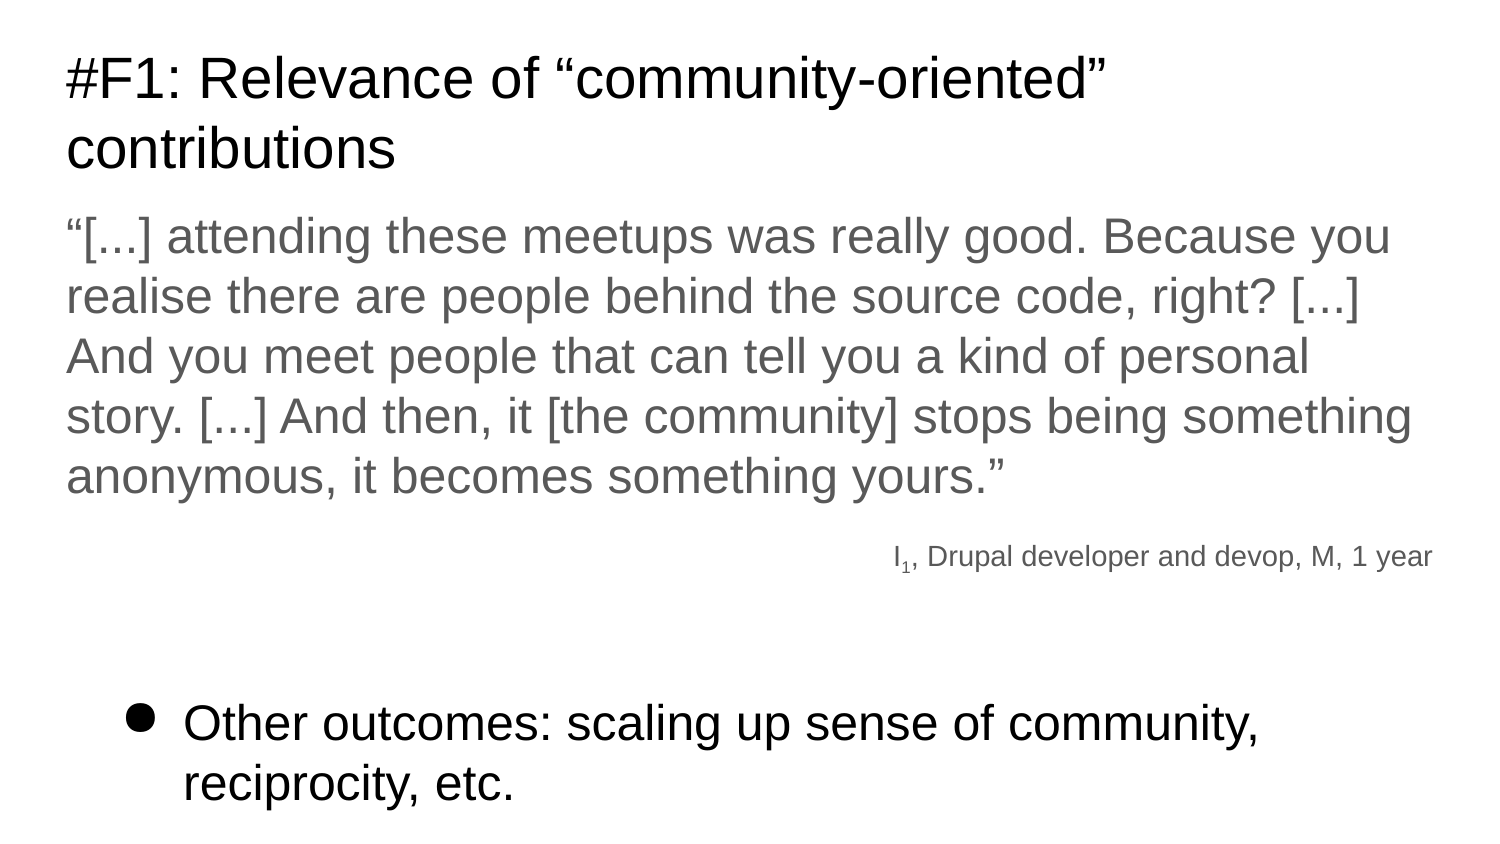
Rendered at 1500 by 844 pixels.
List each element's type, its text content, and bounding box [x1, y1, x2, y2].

list “[...] attending these meetups was really good. Because you realise there are people behind the source code, right? [...] And you meet people that can tell you a kind of personal story. [...] And then, it [the community] stops being something anonymous, it becomes something yours.” I1, Drupal developer and devop, M, 1 year [51, 189, 1449, 634]
title #F1: Relevance of “community-oriented” contributions [51, 24, 1449, 167]
text_box Other outcomes: scaling up sense of community, reciprocity, etc. [93, 675, 1410, 799]
